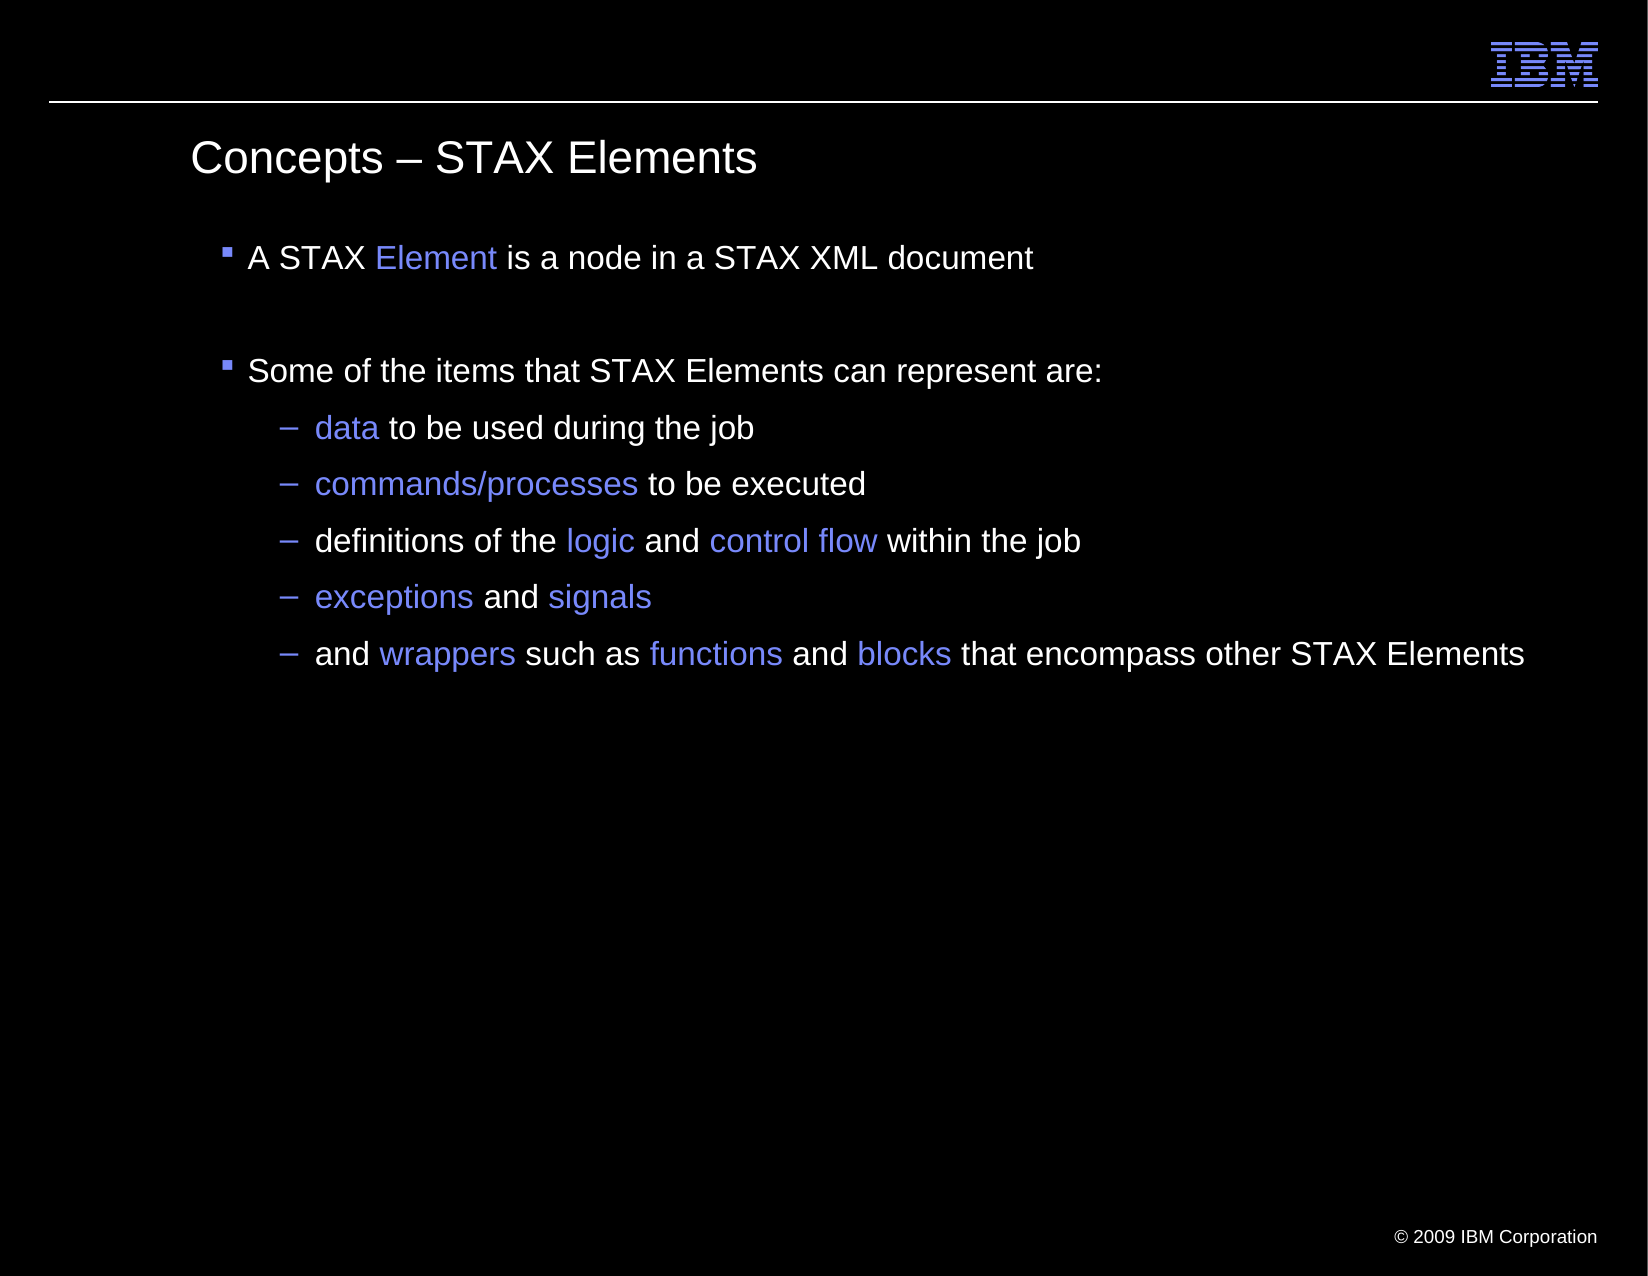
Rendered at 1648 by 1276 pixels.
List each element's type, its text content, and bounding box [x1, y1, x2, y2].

picture [1491, 42, 1598, 87]
text_box A STAX Element is a node in a STAX XML document Some of the items that STAX Elements can represent are: data to be used during the job commands/processes to be executed definitions of the logic and control flow within the job exceptions and signals and wrappers such as functions and blocks that encompass other STAX Elements [219, 236, 1570, 673]
title Concepts – STAX Elements [173, 125, 1648, 219]
